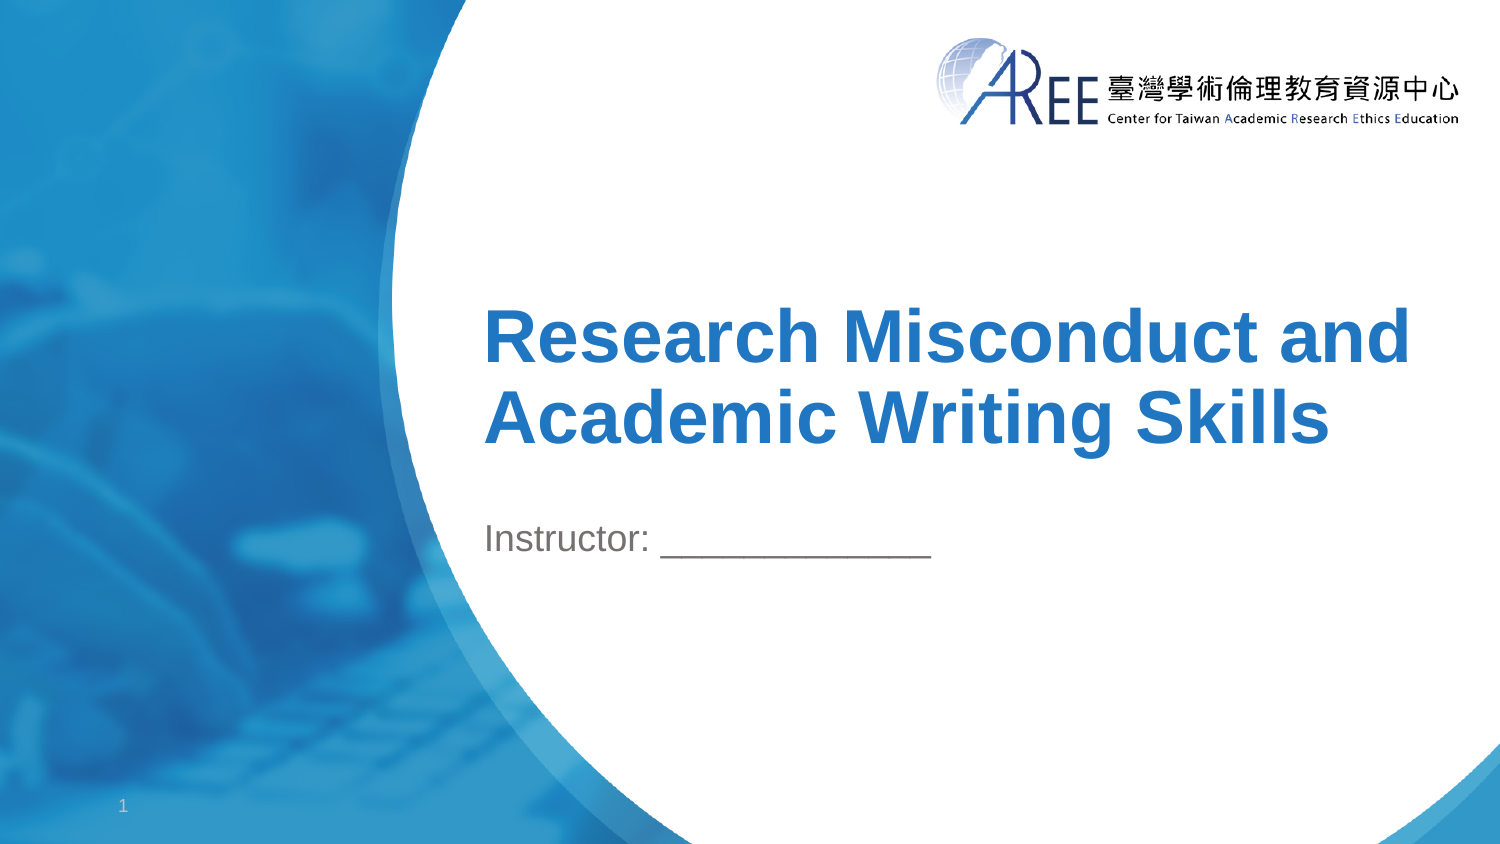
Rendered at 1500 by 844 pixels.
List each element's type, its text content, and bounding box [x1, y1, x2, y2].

subtitle Instructor: _____________ [468, 482, 995, 577]
title Research Misconduct and Academic Writing Skills [468, 245, 1465, 511]
text_box 1 [103, 782, 441, 827]
